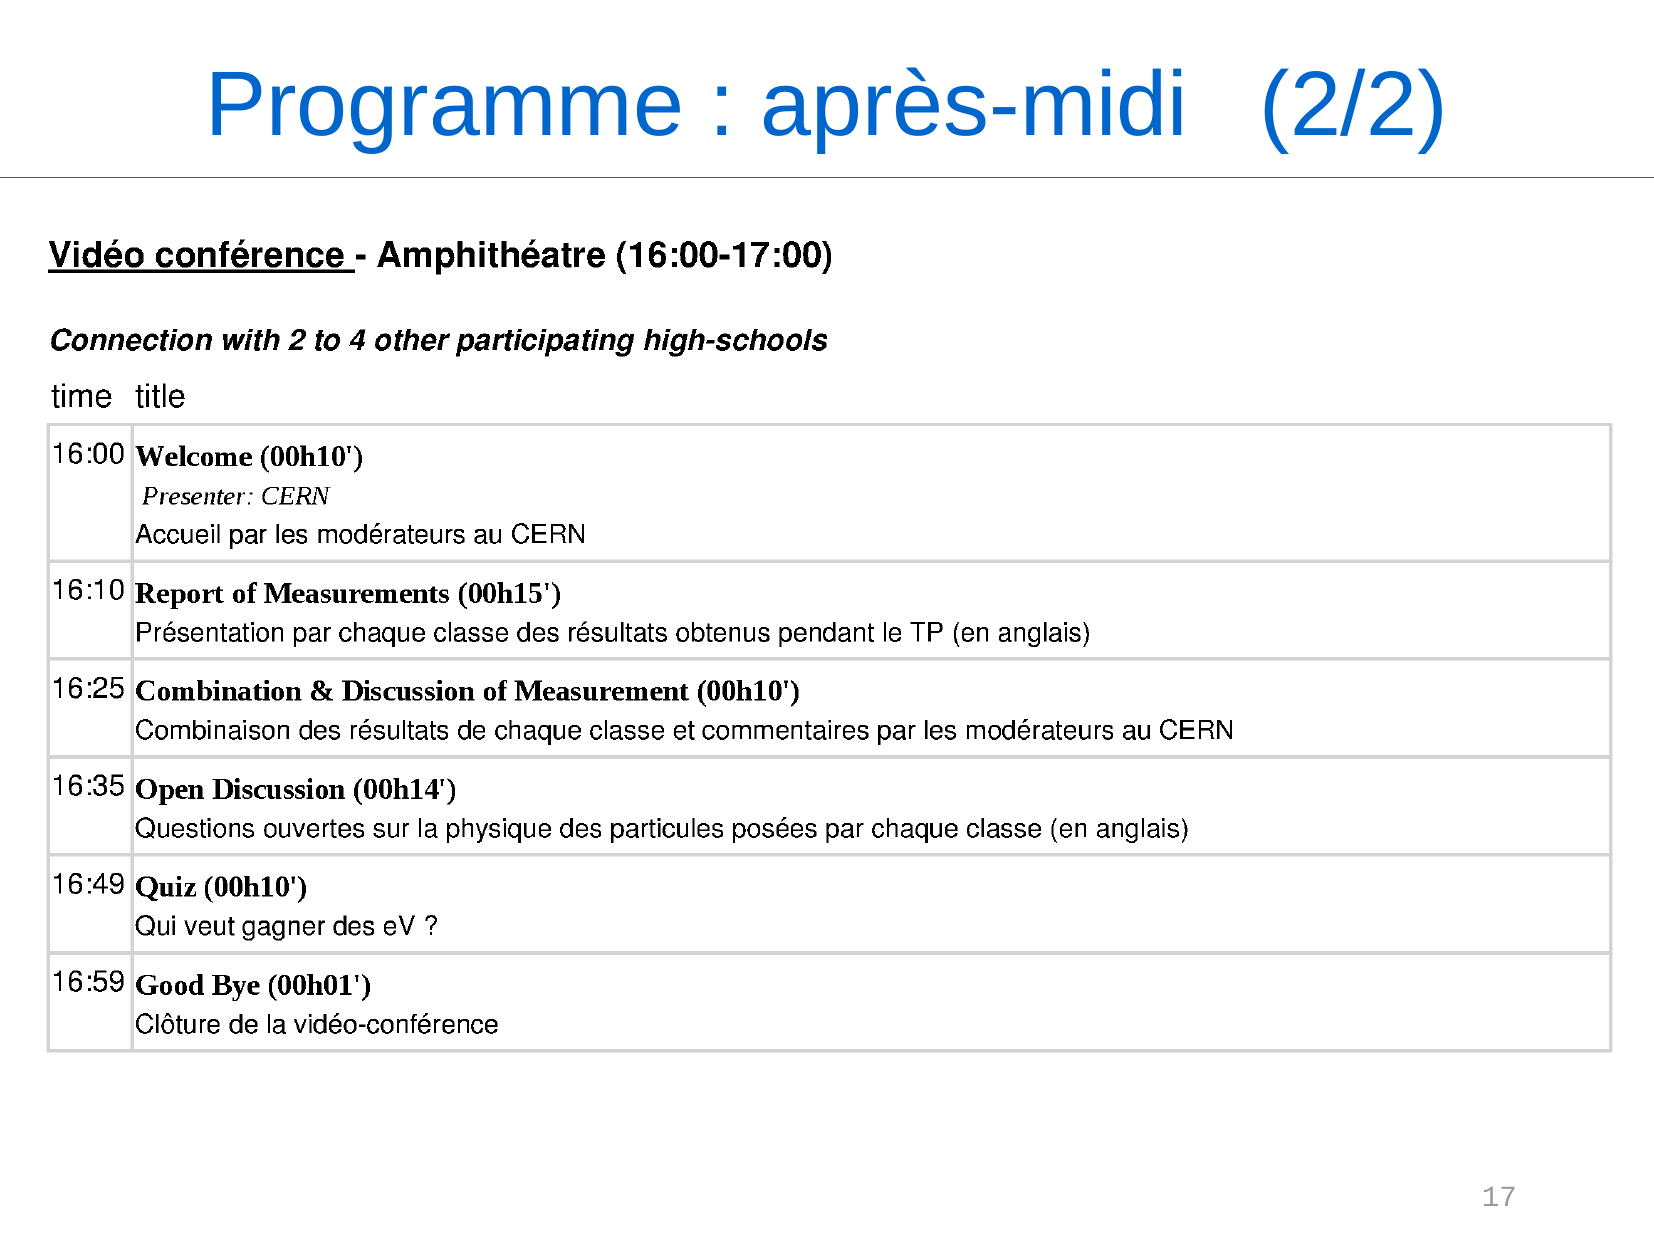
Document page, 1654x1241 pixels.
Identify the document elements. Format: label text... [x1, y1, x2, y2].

picture [32, 225, 1630, 1072]
title Programme : après-midi (2/2) [29, 29, 1625, 178]
